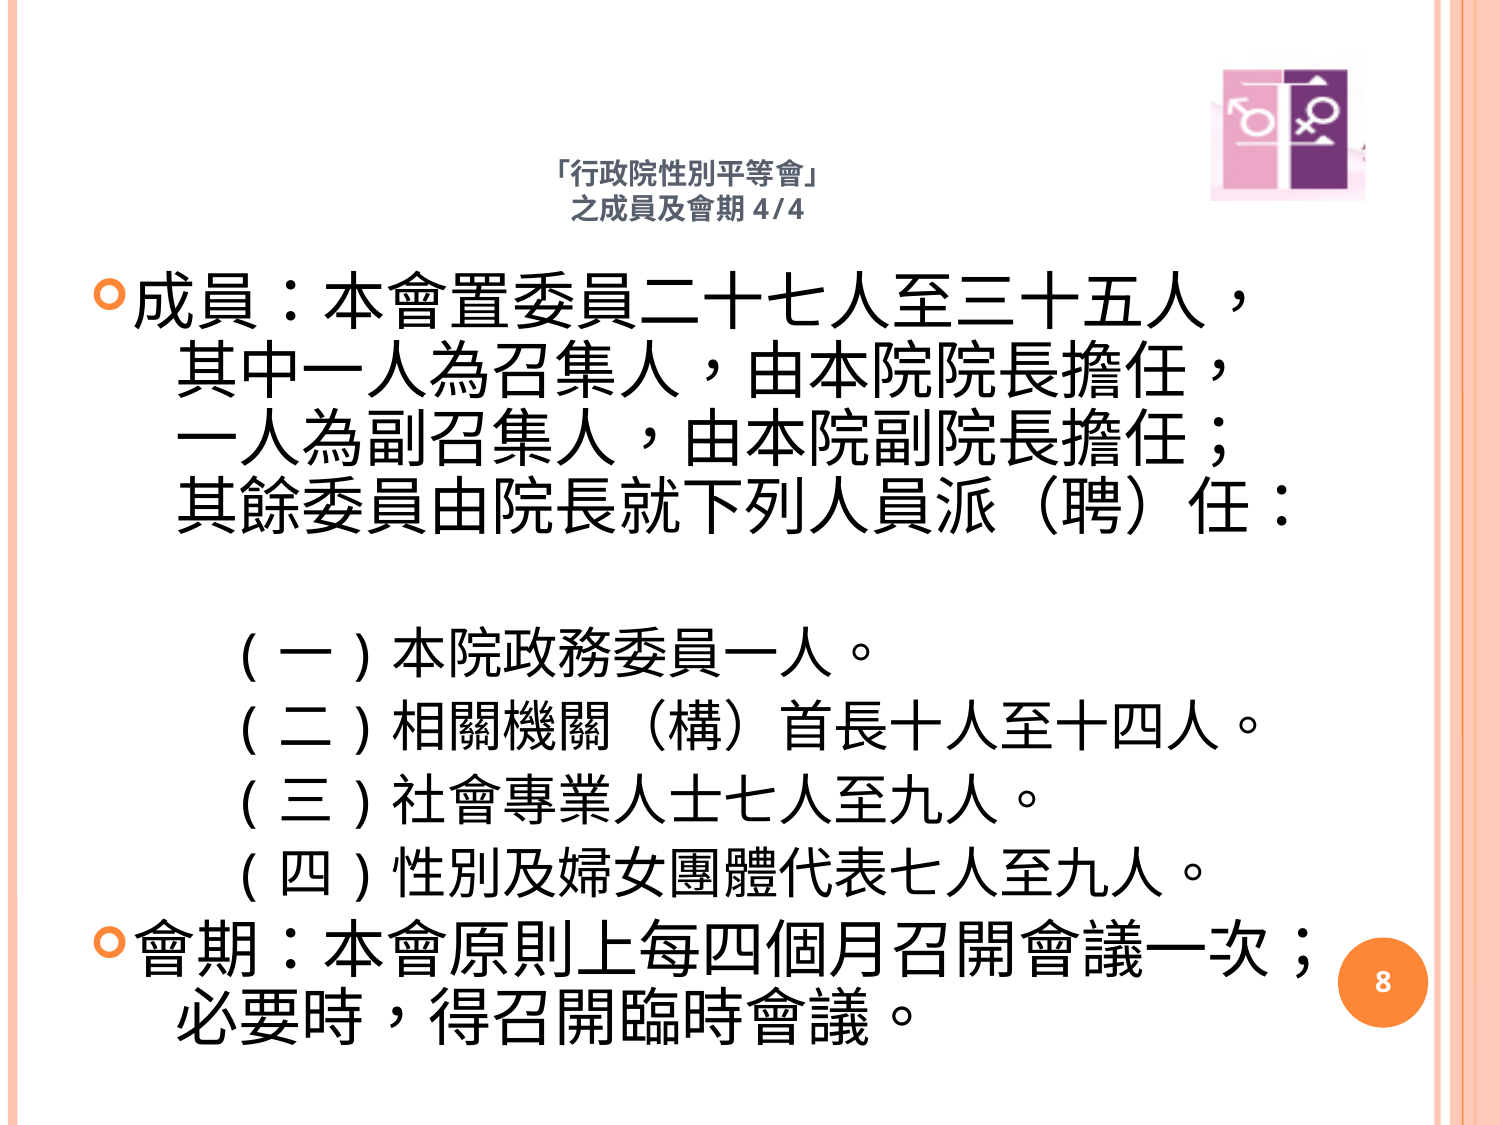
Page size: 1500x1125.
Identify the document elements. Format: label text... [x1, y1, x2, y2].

list 成員：本會置委員二十七人至三十五人，其中一人為召集人，由本院院長擔任，一人為副召集人，由本院副院長擔任；其餘委員由院長就下列人員派（聘）任： (一)本院政務委員一人。 (二)相關機關（構）首長十人至十四人。 (三)社會專業人士七人至九人。 (四)性別及婦女團體代表七人至九人。 會期：本會原則上每四個月召開會議一次；必要時，得召開臨時會議。 [75, 262, 1300, 1062]
text_box [1333, 940, 1434, 1027]
title 「行政院性別平等會」 之成員及會期4/4 [75, 45, 1300, 233]
picture [1210, 50, 1366, 201]
